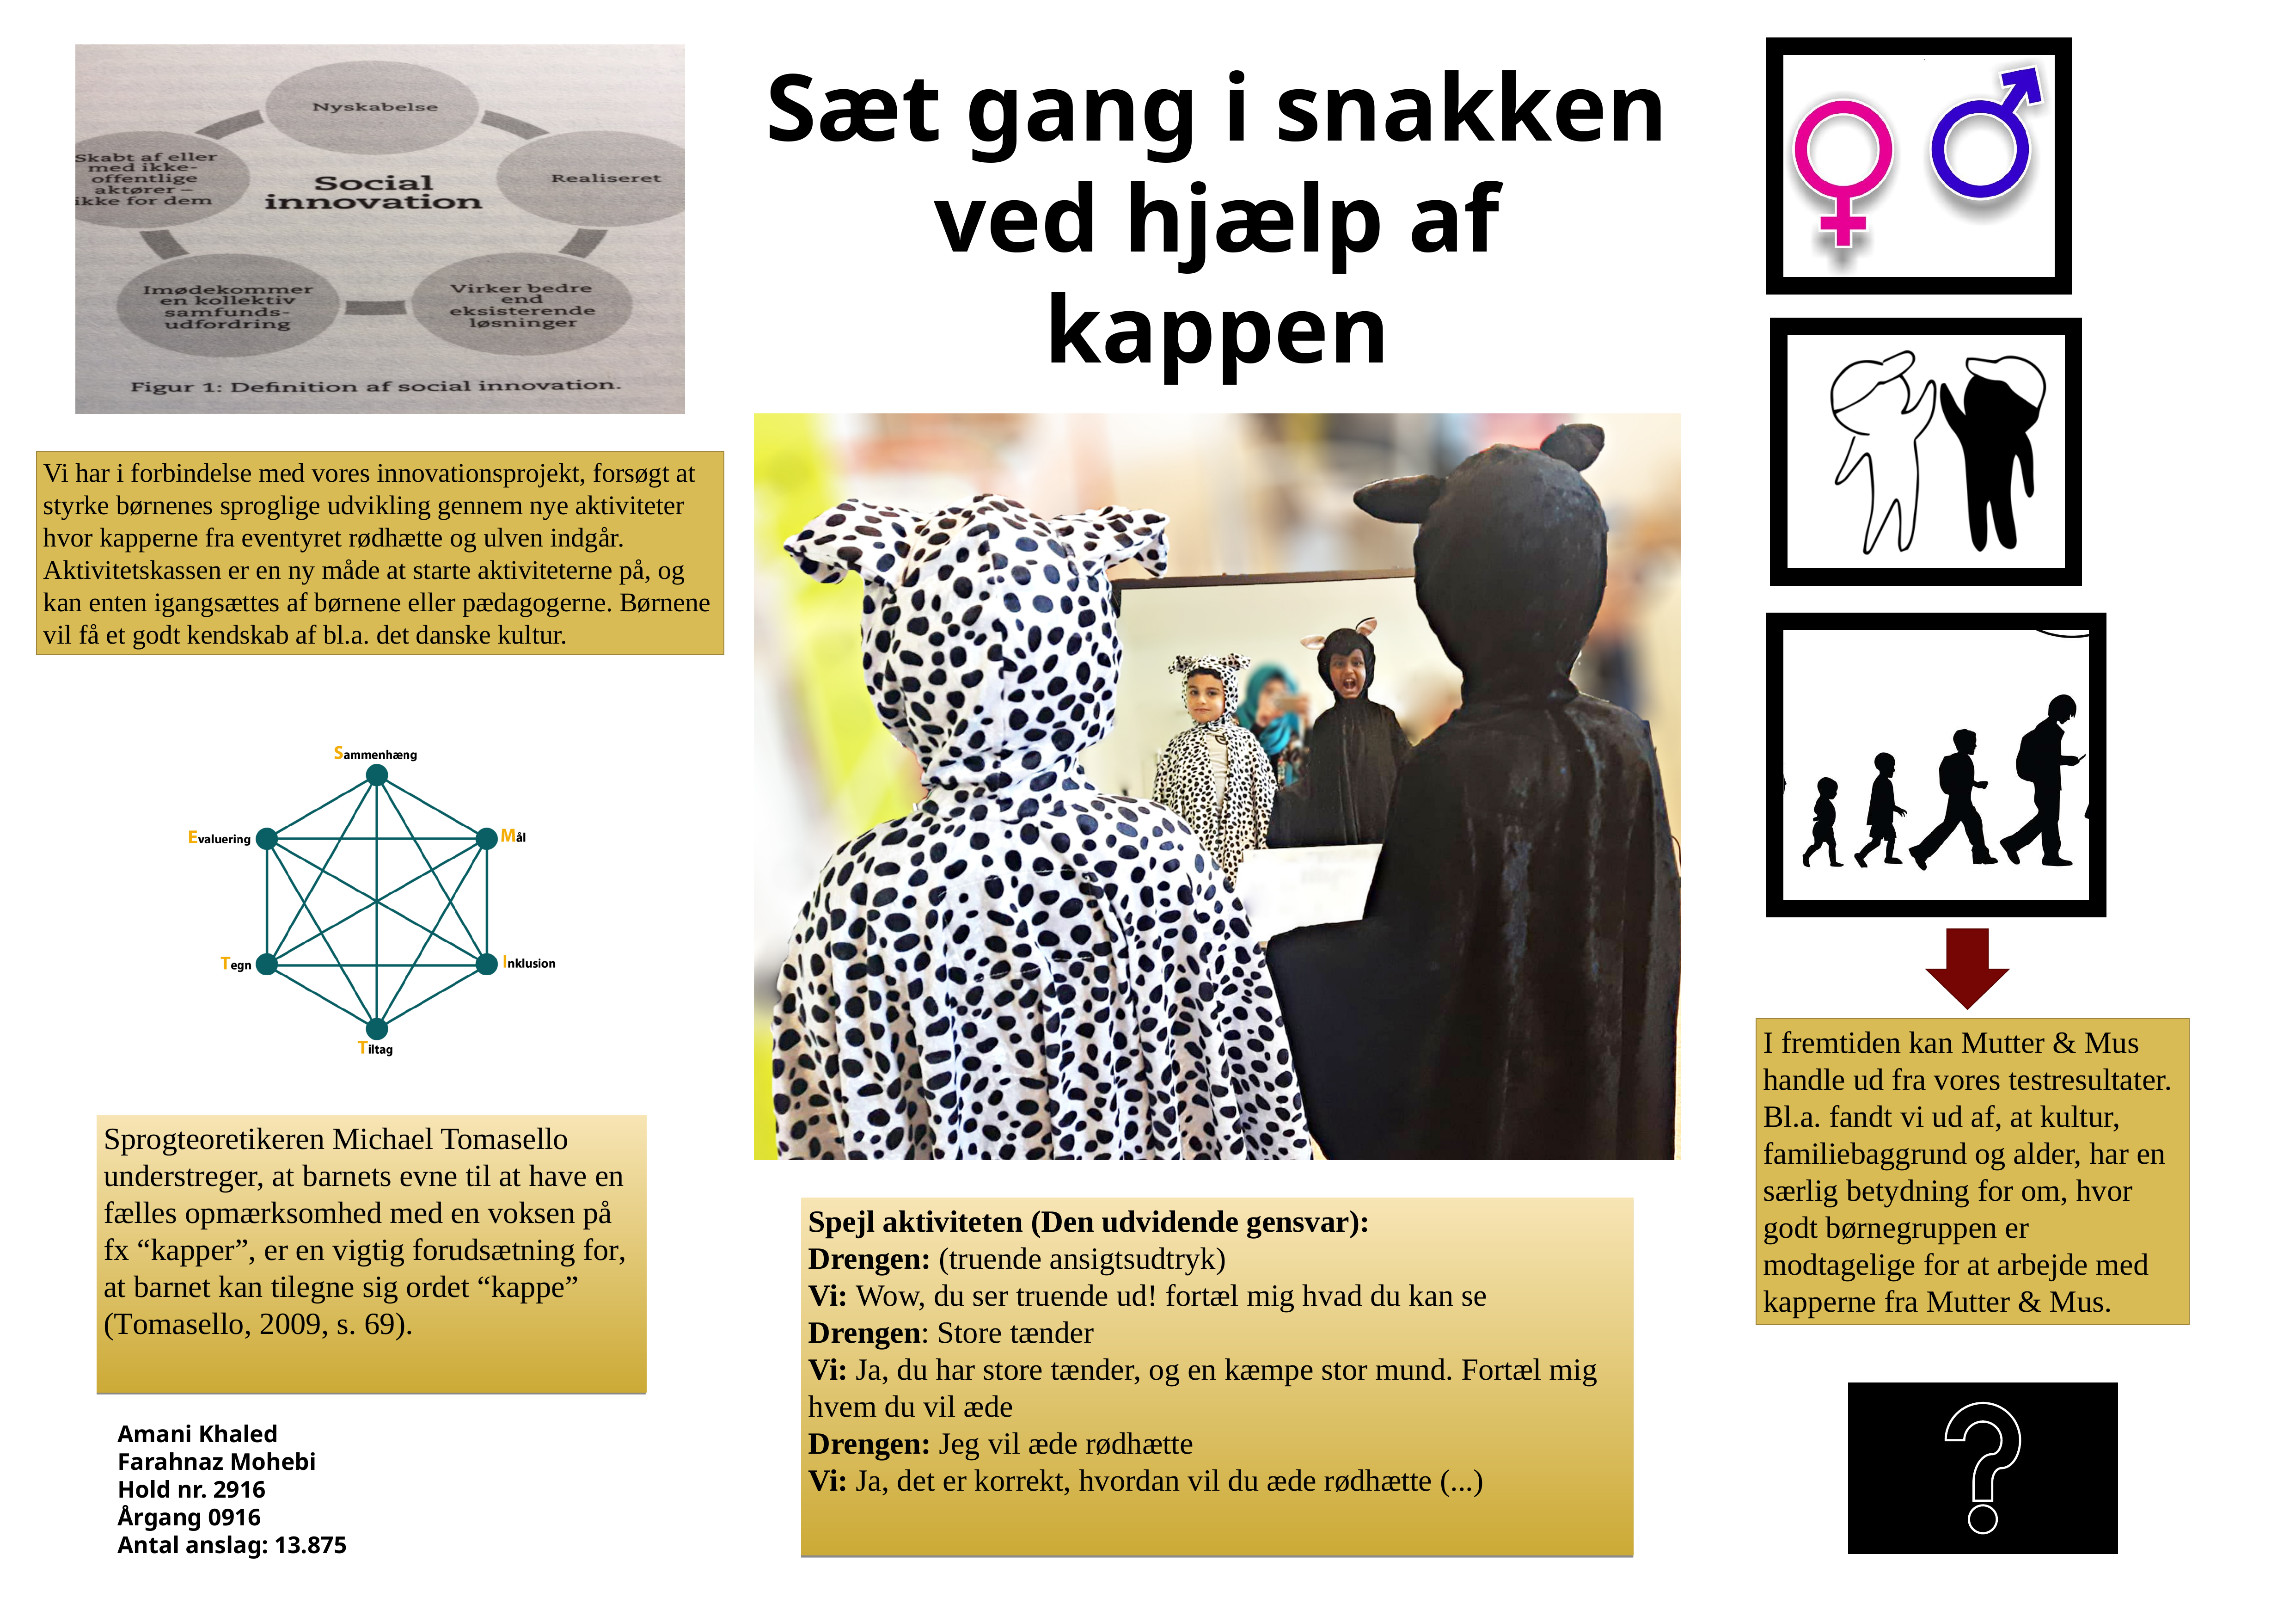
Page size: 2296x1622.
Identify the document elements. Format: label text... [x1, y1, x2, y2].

picture [188, 743, 556, 1058]
picture [754, 413, 1681, 1160]
text_box Sæt gang i snakken ved hjælp af kappen [753, 44, 1681, 388]
text_box Vi har i forbindelse med vores innovationsprojekt, forsøgt at styrke børnenes sproglige udvikling gennem nye aktiviteter hvor kapperne fra eventyret rødhætte og ulven indgår. Aktivitetskassen er en ny måde at starte aktiviteterne på, og kan enten igangsættes af børnene eller pædagogerne. Børnene vil få et godt kendskab af bl.a. det danske kultur. [36, 451, 724, 655]
text_box Sprogteoretikeren Michael Tomasello understreger, at barnets evne til at have en fælles opmærksomhed med en voksen på fx “kapper”, er en vigtig forudsætning for, at barnet kan tilegne sig ordet “kappe” (Tomasello, 2009, s. 69). [97, 1115, 647, 1393]
text_box [1926, 929, 2009, 1009]
text_box Amani Khaled Farahnaz Mohebi Hold nr. 2916 Årgang 0916 Antal anslag: 13.875 [110, 1416, 454, 1563]
picture [1783, 630, 2089, 900]
text_box Spejl aktiviteten (Den udvidende gensvar): Drengen: (truende ansigtsudtryk) Vi: Wow, du ser truende ud! fortæl mig hvad du kan se Drengen: Store tænder Vi: Ja, du har store tænder, og en kæmpe stor mund. Fortæl mig hvem du vil æde Drengen: Jeg vil æde rødhætte Vi: Ja, det er korrekt, hvordan vil du æde rødhætte (...) [801, 1198, 1634, 1555]
picture [1787, 335, 2065, 569]
picture [75, 44, 685, 414]
text_box [1847, 1381, 2119, 1555]
picture [1783, 55, 2055, 277]
text_box I fremtiden kan Mutter & Mus handle ud fra vores testresultater. Bl.a. fandt vi ud af, at kultur, familiebaggrund og alder, har en særlig betydning for om, hvor godt børnegruppen er modtagelige for at arbejde med kapperne fra Mutter & Mus. [1756, 1019, 2189, 1325]
